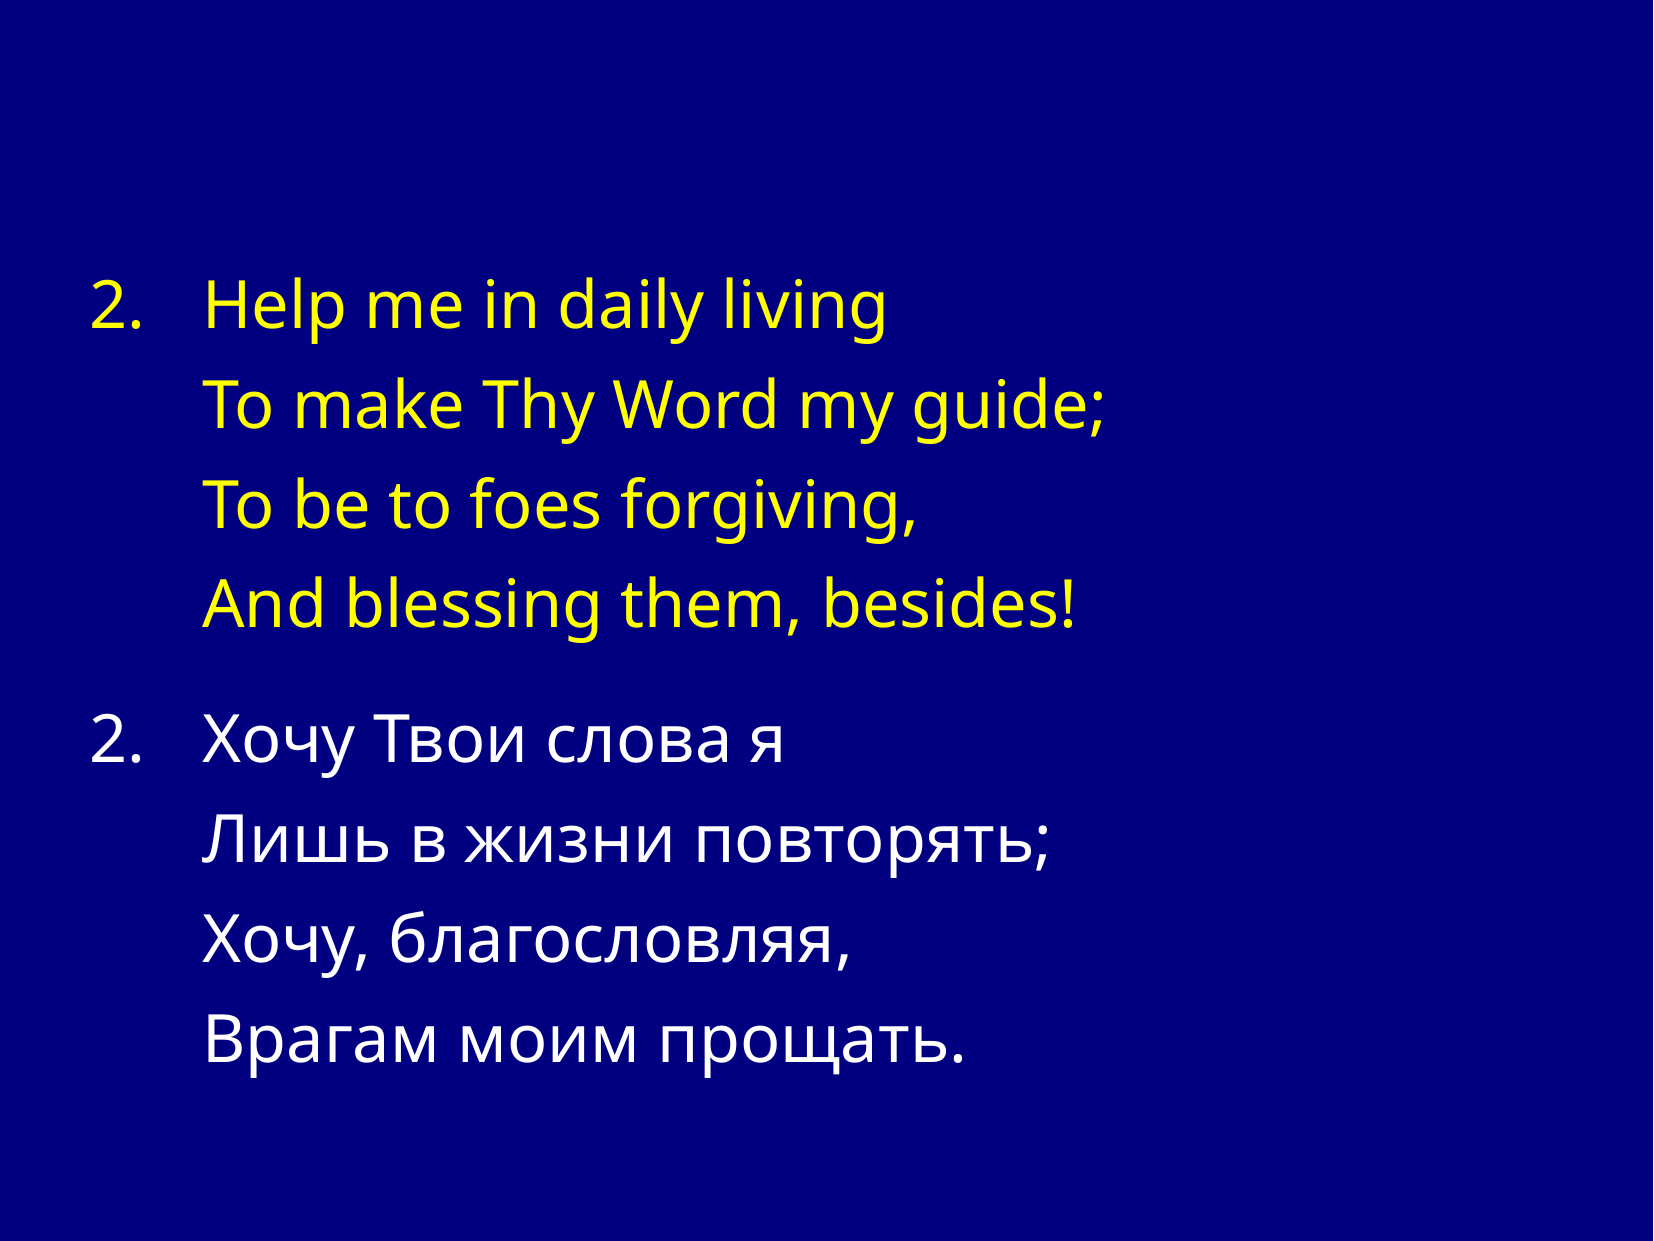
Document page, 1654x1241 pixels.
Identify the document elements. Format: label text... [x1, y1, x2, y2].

text_box 2. Help me in daily living To make Thy Word my guide; To be to foes forgiving, And blessing them, besides! [75, 150, 1576, 638]
text_box 2. Хочу Твои слова я Лишь в жизни повторять; Хочу, благословляя, Врагам моим прощать. [75, 675, 1576, 1163]
